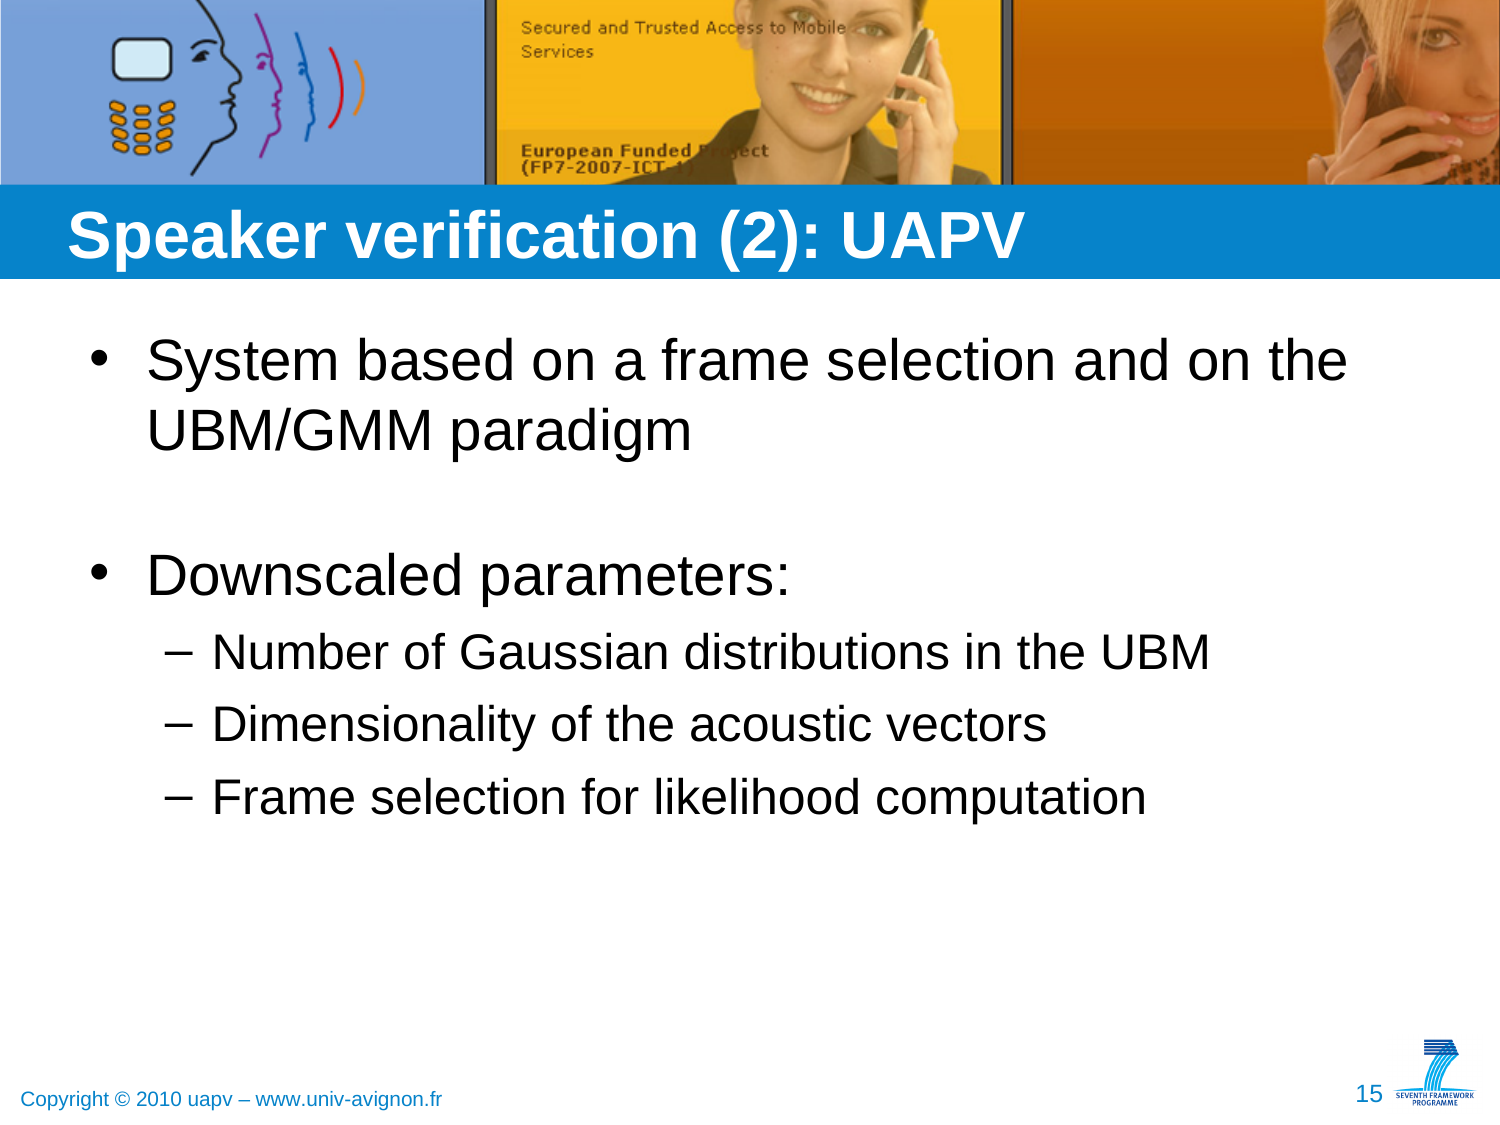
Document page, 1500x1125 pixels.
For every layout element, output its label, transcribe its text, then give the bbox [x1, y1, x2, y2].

list System based on a frame selection and on the UBM/GMM paradigm Downscaled parameters: Number of Gaussian distributions in the UBM Dimensionality of the acoustic vectors Frame selection for likelihood computation [75, 314, 1447, 1024]
picture [1387, 1034, 1483, 1114]
picture [0, 0, 1500, 184]
title Speaker verification (2): UAPV [53, 183, 1437, 280]
